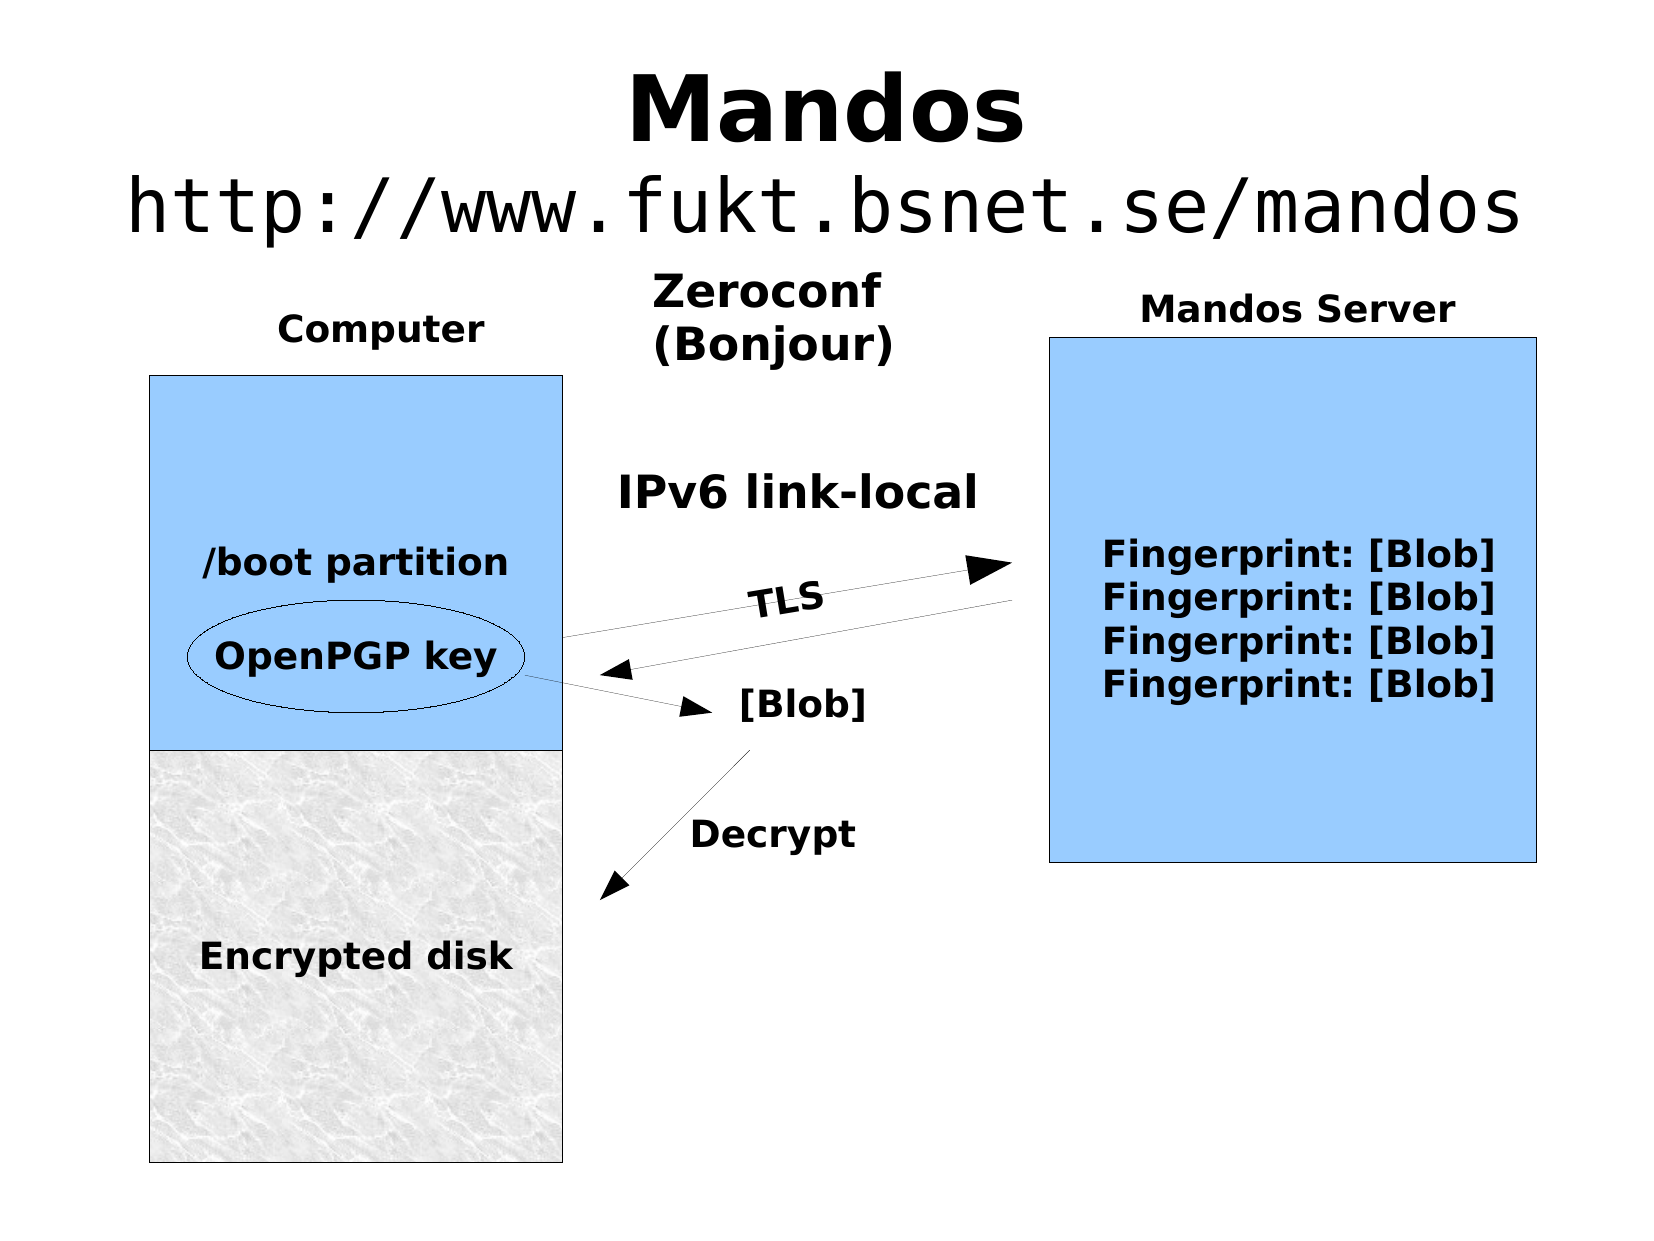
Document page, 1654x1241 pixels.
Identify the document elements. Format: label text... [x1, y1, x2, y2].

text_box OpenPGP key [187, 600, 525, 713]
text_box IPv6 link-local [602, 459, 995, 528]
text_box Mandos Server [1124, 280, 1471, 340]
text_box Computer [262, 300, 500, 359]
text_box [1049, 337, 1537, 863]
text_box Decrypt [674, 805, 872, 865]
text_box [Blob] [724, 675, 883, 734]
title Mandos http://www.fukt.bsnet.se/mandos [82, 49, 1571, 257]
text_box Fingerprint: [Blob] Fingerprint: [Blob] Fingerprint: [Blob] Fingerprint: [Blob] [1087, 525, 1512, 715]
text_box /boot partition [149, 375, 563, 750]
text_box Encrypted disk [149, 750, 563, 1163]
text_box Zeroconf (Bonjour) [637, 257, 910, 380]
